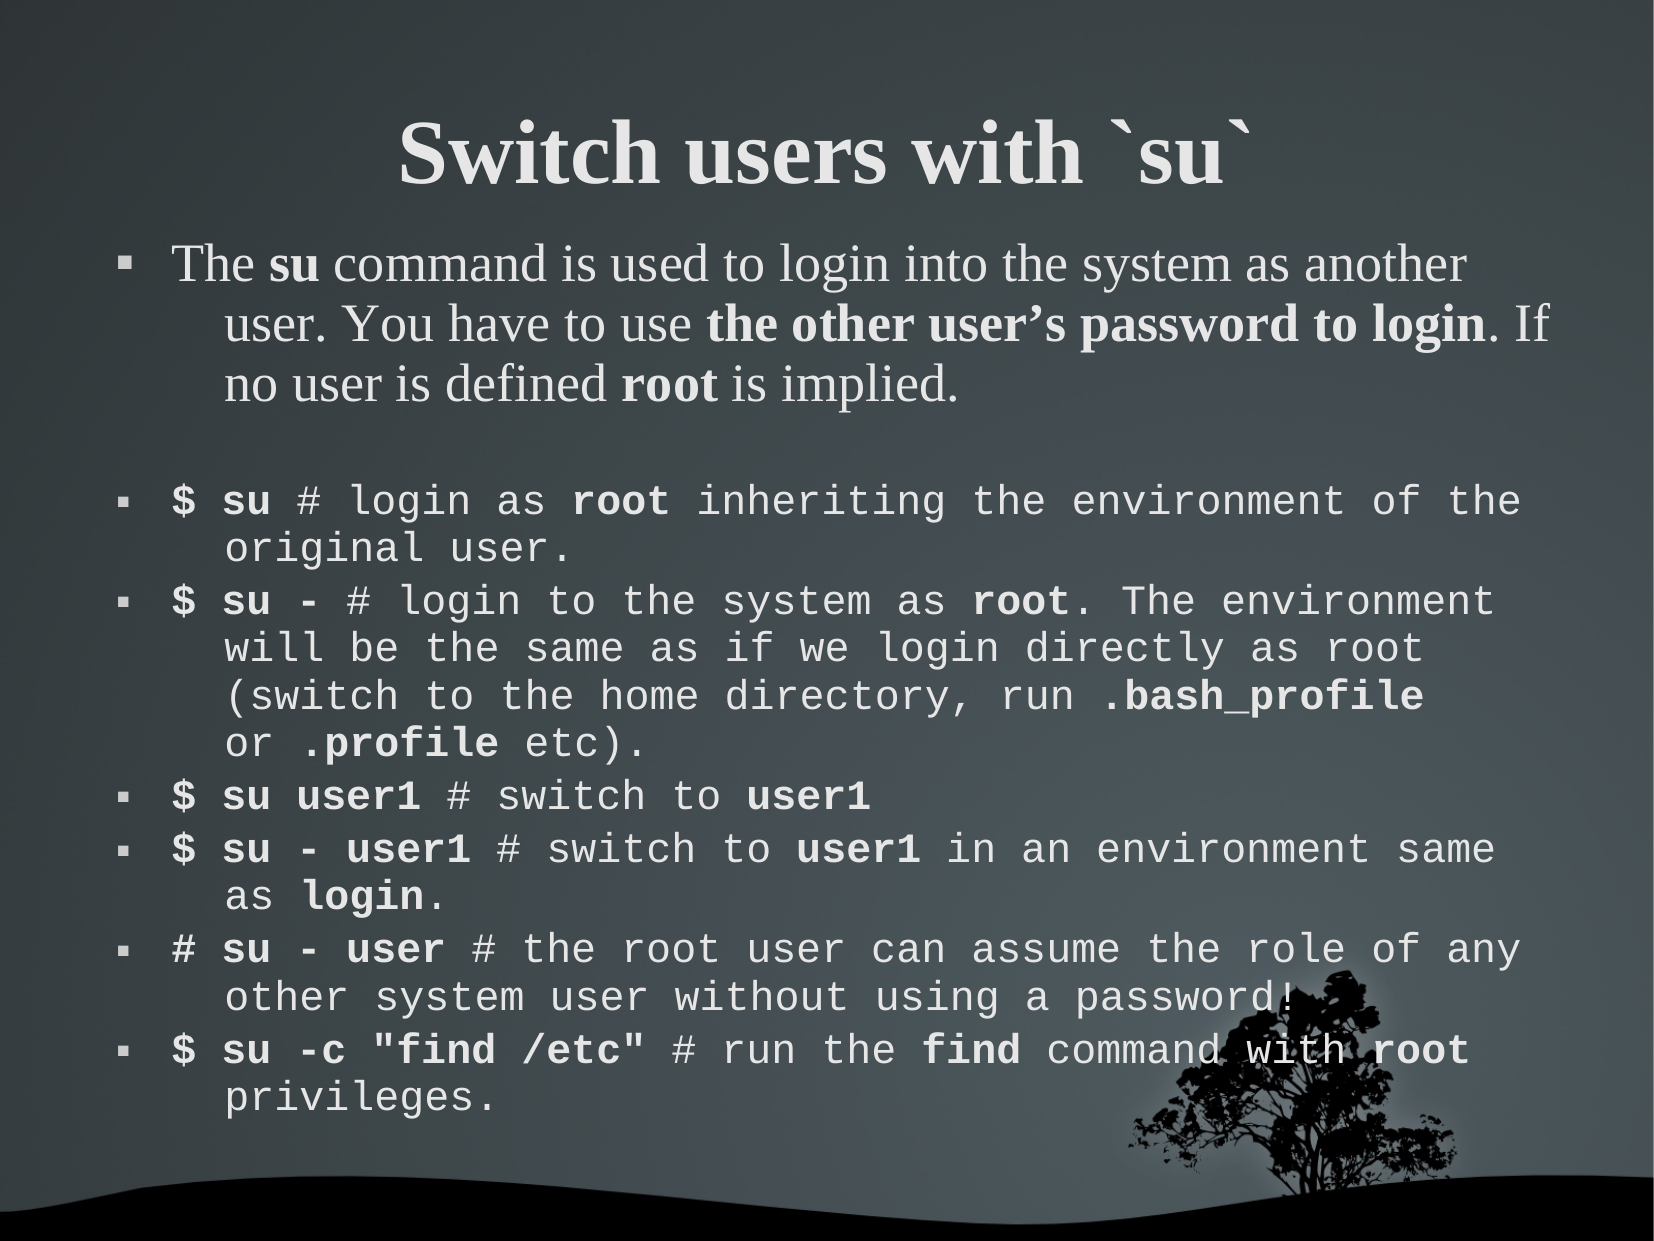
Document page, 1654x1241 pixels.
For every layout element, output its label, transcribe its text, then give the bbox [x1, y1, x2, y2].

picture [0, 0, 1654, 1241]
list The su command is used to login into the system as another user. You have to use the other user’s password to login. If no user is defined root is implied. $ su # login as root inheriting the environment of the original user. $ su - # login to the system as root. The environment will be the same as if we login directly as root (switch to the home directory, run .bash_profile or .profile etc). $ su user1 # switch to user1 $ su - user1 # switch to user1 in an environment same as login. # su - user # the root user can assume the role of any other system user without using a password! $ su -c "find /etc" # run the find command with root privileges. [82, 233, 1571, 1229]
title Switch users with `su` [82, 49, 1571, 233]
